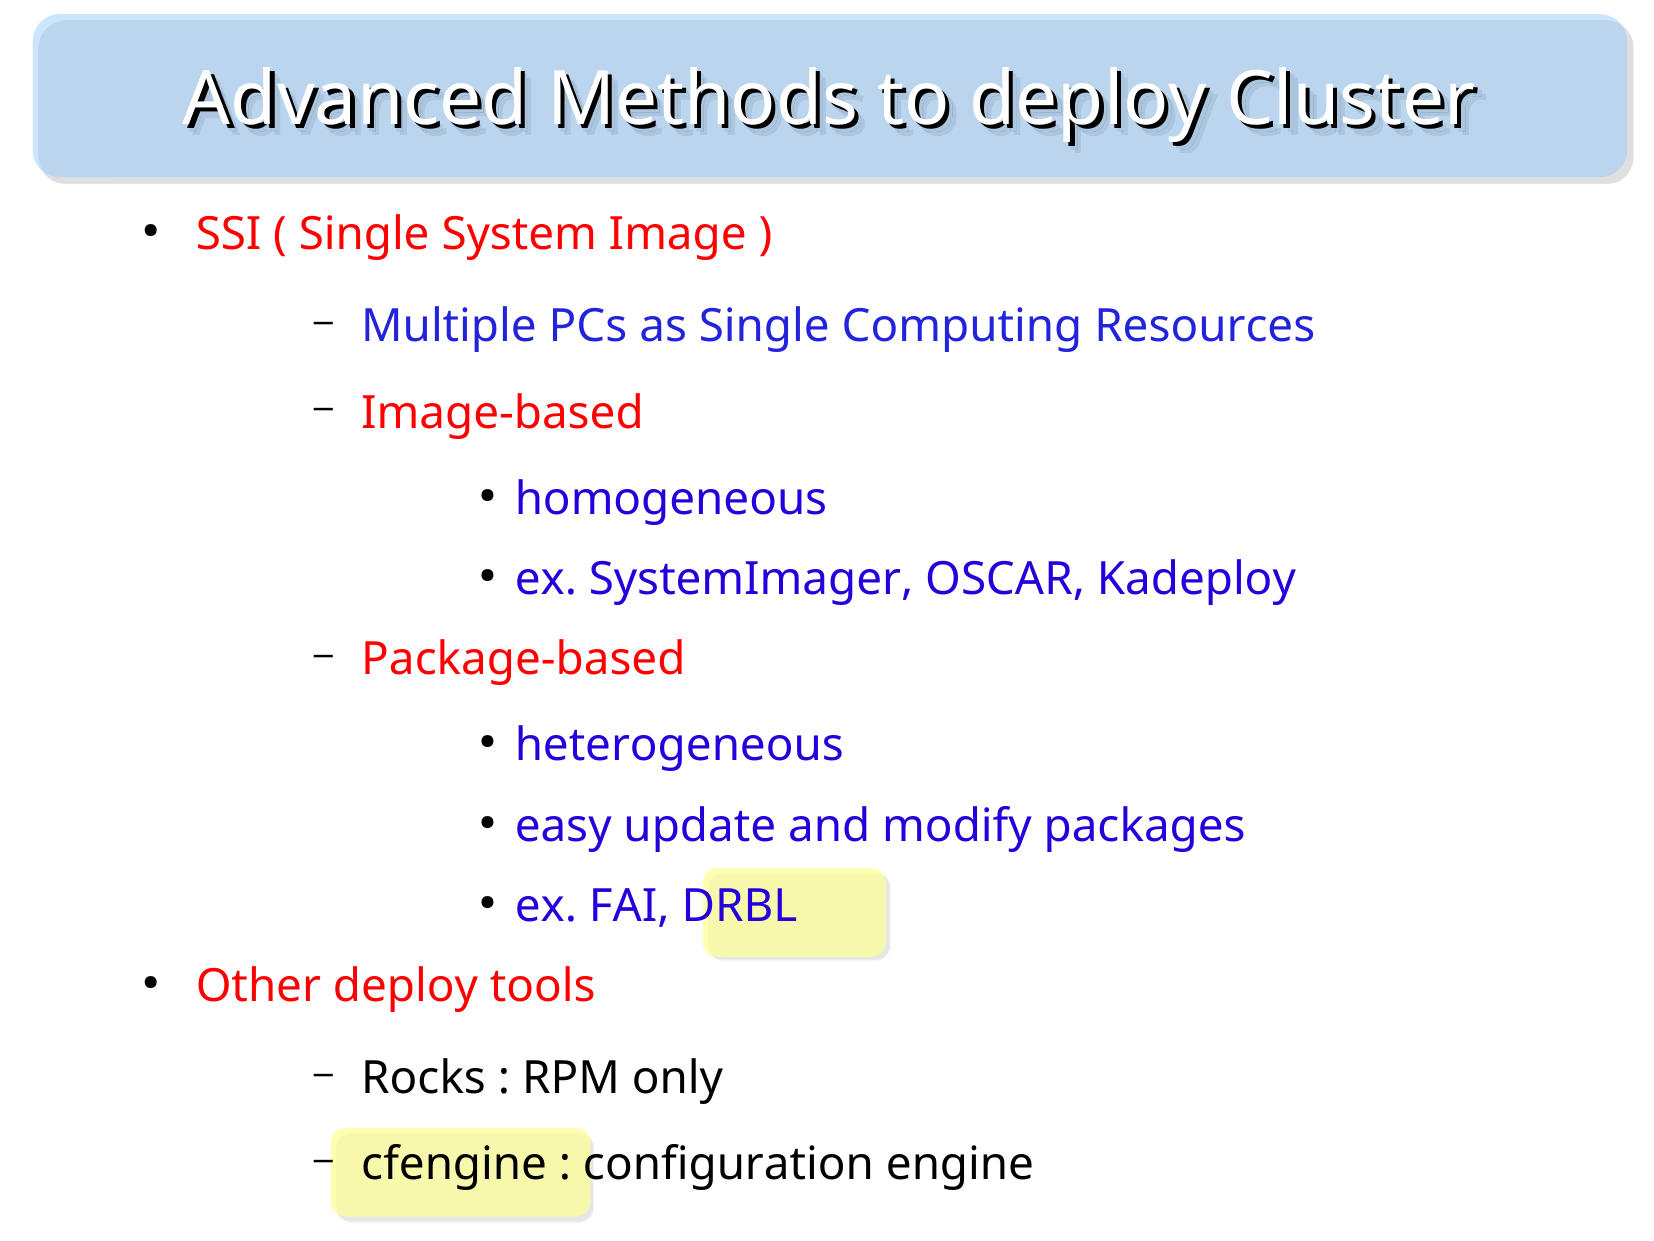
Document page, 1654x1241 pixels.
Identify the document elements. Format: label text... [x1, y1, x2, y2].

list SSI ( Single System Image ) Multiple PCs as Single Computing Resources Image-based homogeneous ex. SystemImager, OSCAR, Kadeploy Package-based heterogeneous easy update and modify packages ex. FAI, DRBL Other deploy tools Rocks : RPM only cfengine : configuration engine [124, 200, 1542, 1229]
text_box Advanced Methods to deploy Cluster [32, 14, 1628, 178]
